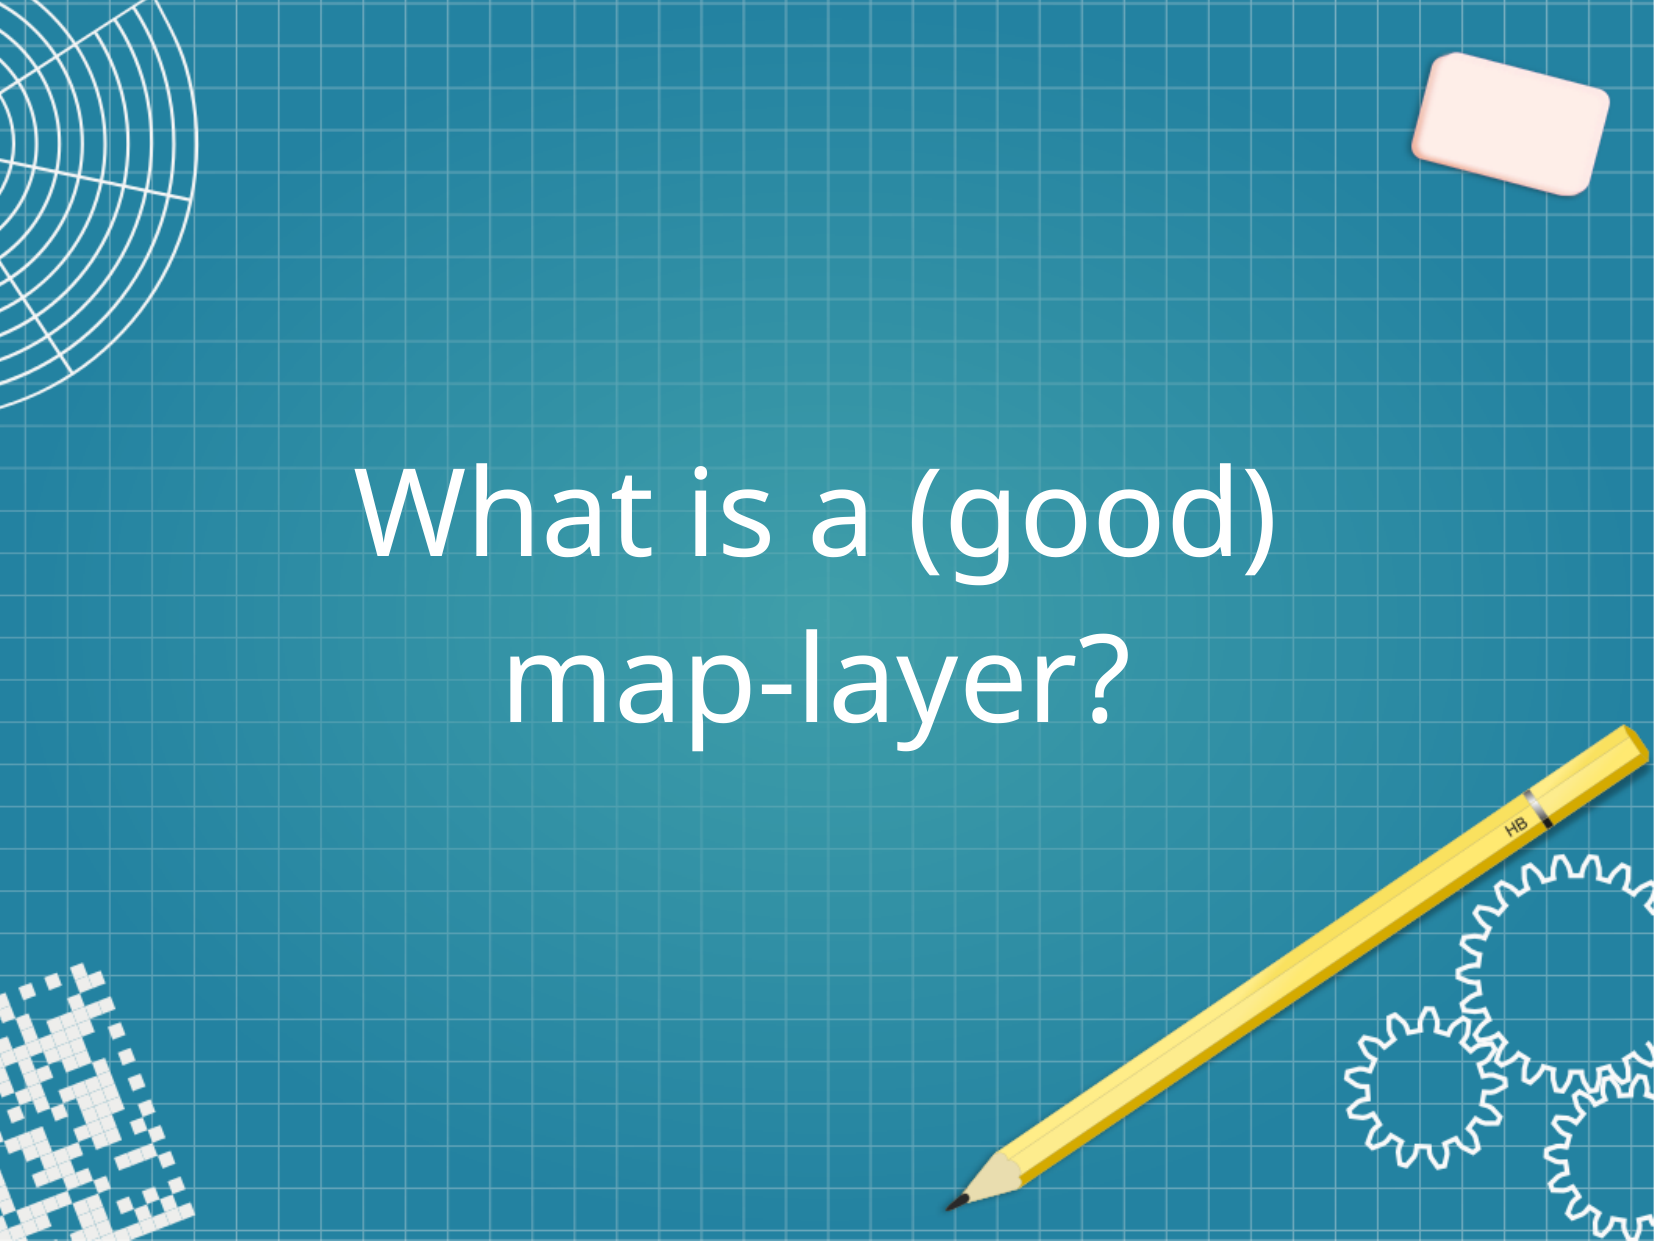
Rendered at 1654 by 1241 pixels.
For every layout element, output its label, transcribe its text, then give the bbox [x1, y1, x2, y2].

picture [0, 0, 1654, 1241]
title What is a (good) map-layer? [71, 425, 1561, 759]
